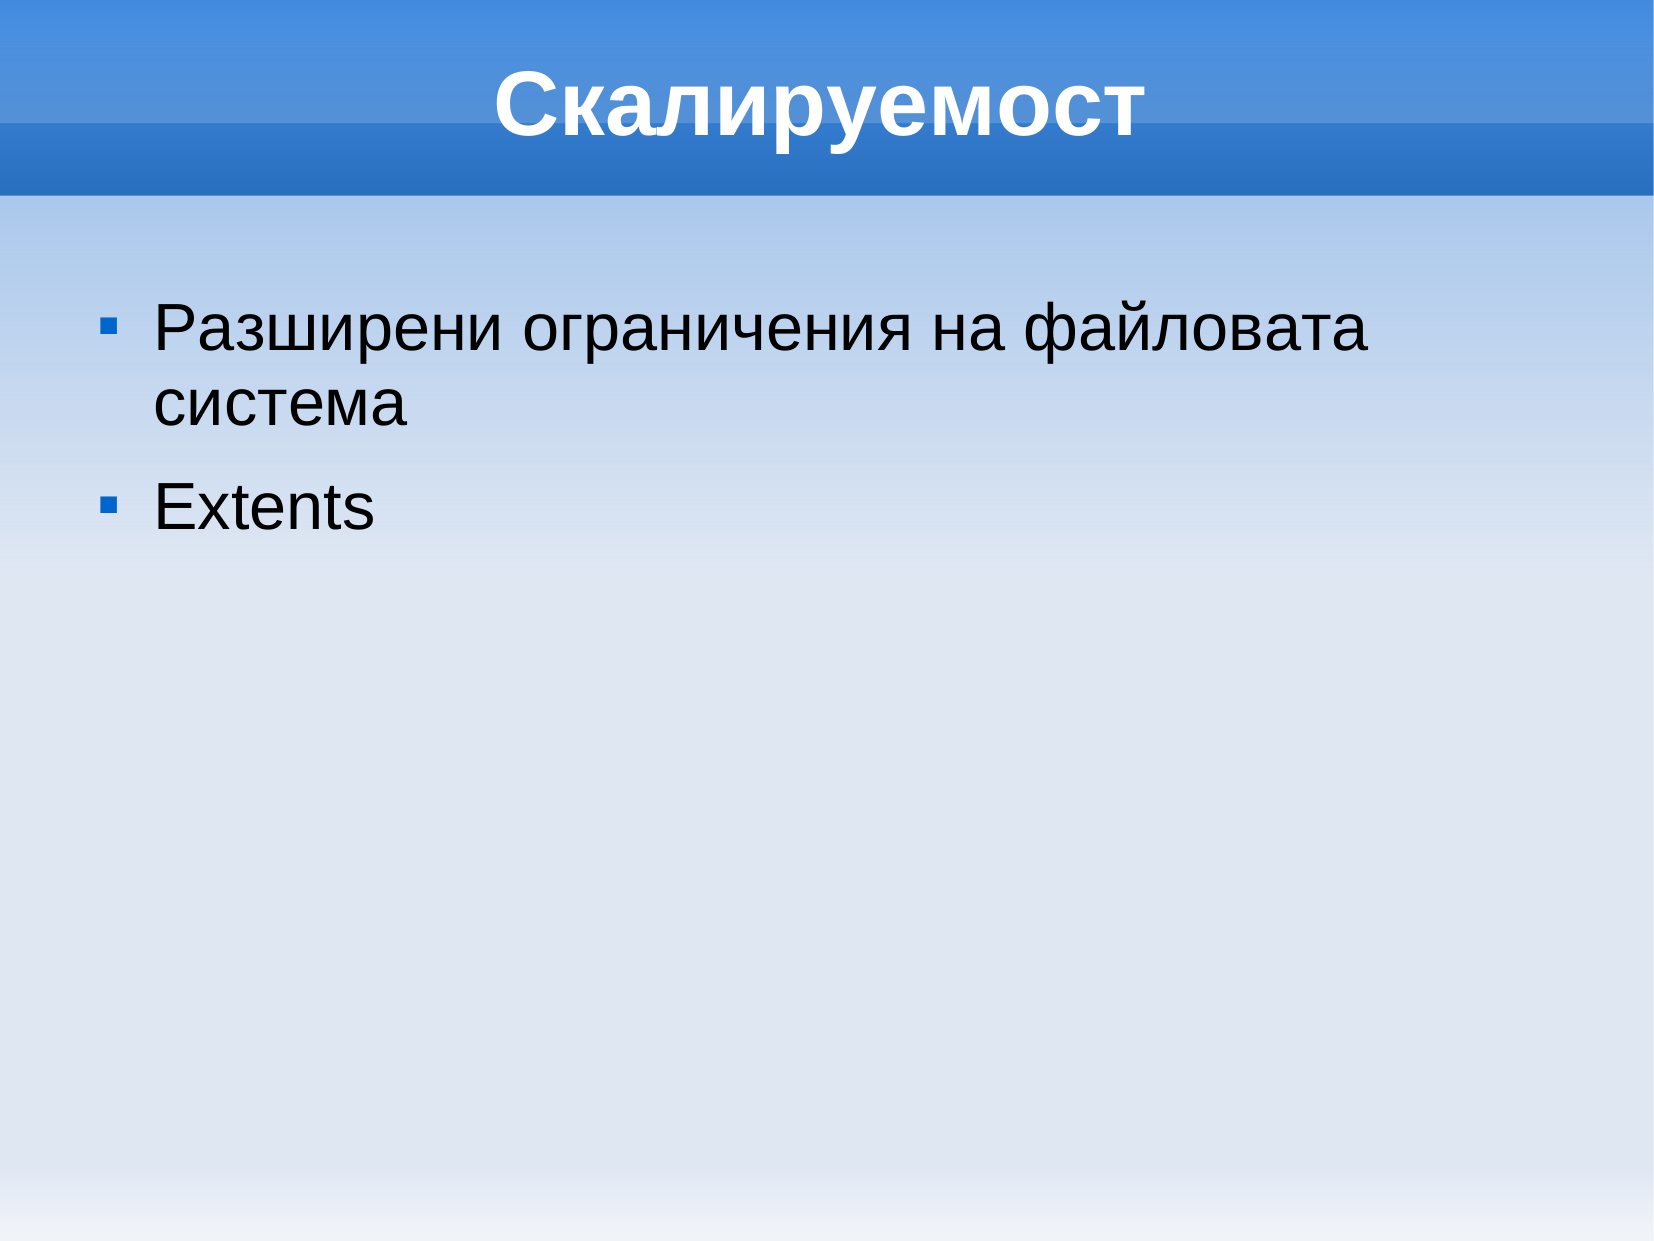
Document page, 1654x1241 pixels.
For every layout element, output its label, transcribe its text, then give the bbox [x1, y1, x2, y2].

list Разширени ограничения на файловата система Extents [82, 290, 1571, 1094]
title Скалируемост [76, 7, 1565, 200]
picture [0, 0, 1654, 1241]
